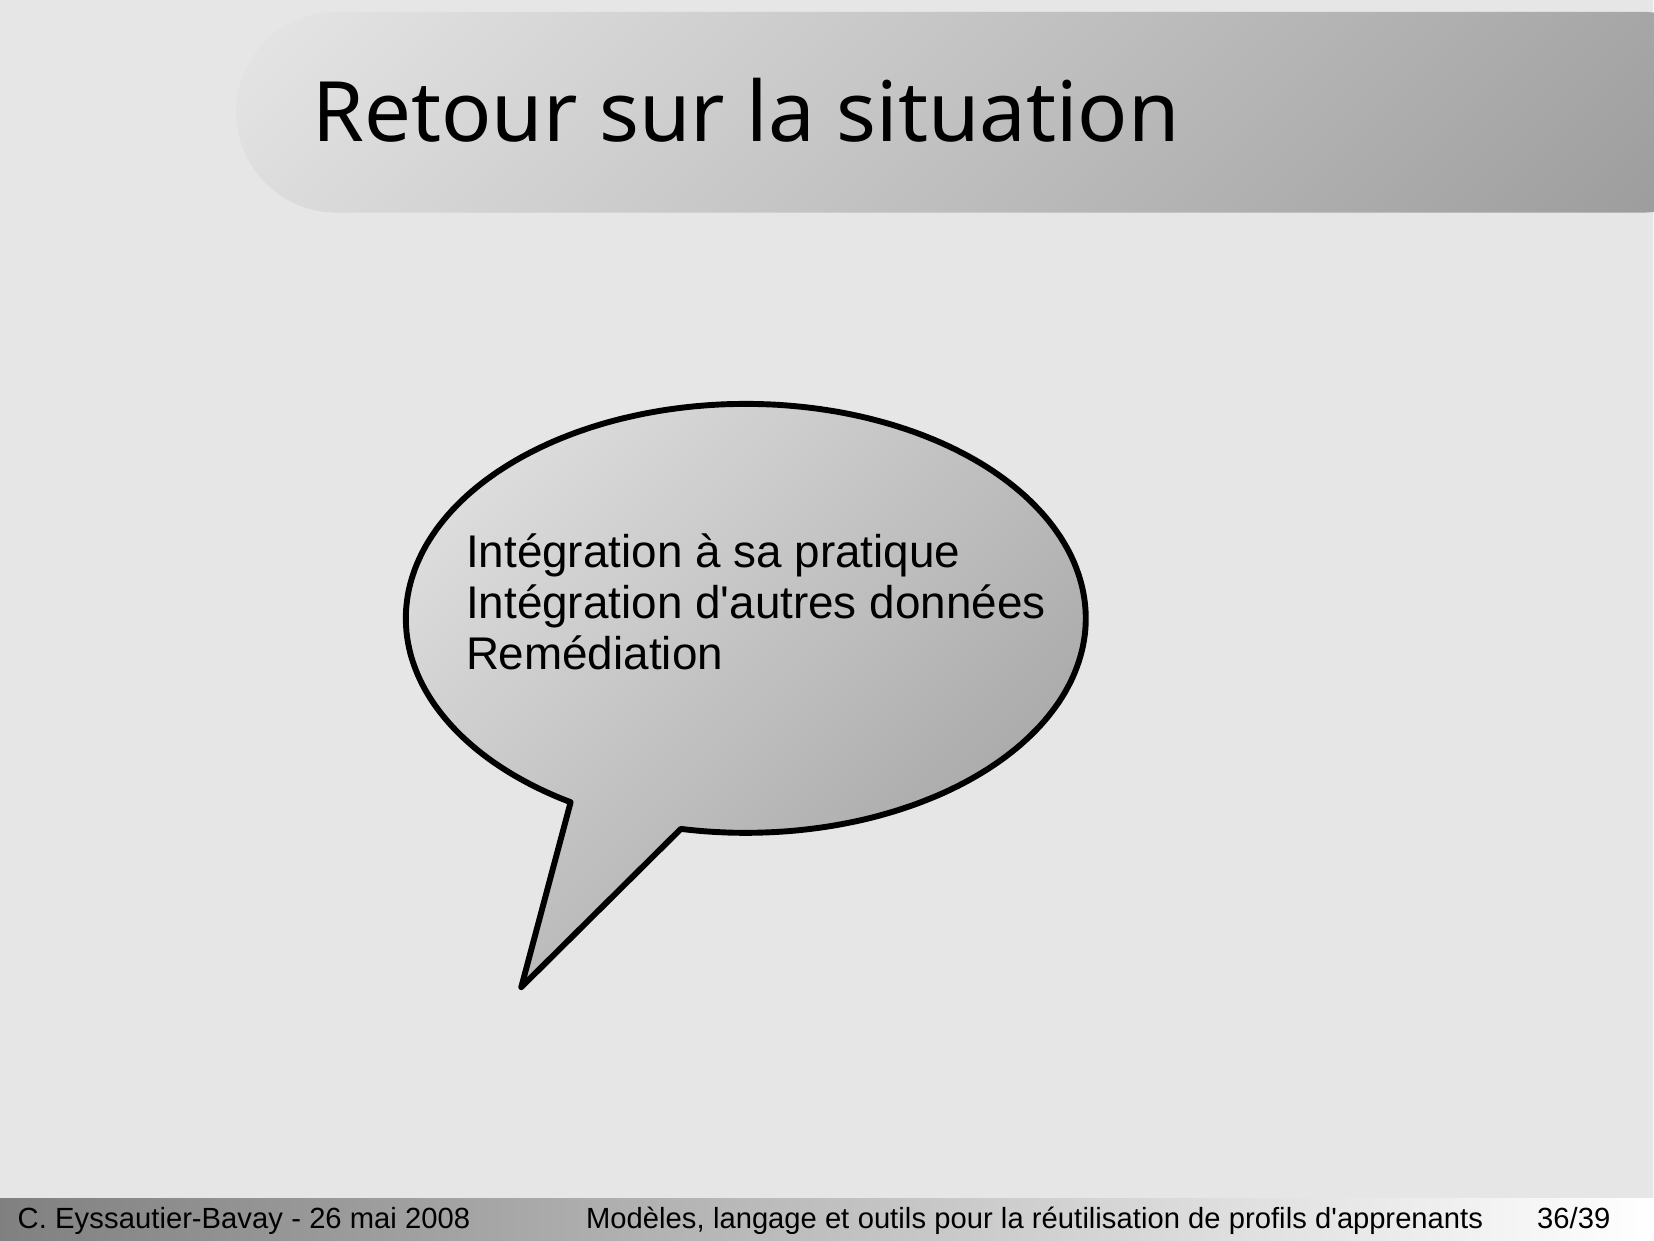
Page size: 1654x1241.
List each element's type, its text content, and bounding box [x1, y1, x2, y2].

title Retour sur la situation [312, 6, 1654, 214]
text_box Intégration à sa pratique Intégration d'autres données Remédiation [451, 518, 1061, 705]
text_box [1061, 537, 1086, 699]
text_box [405, 403, 1057, 988]
